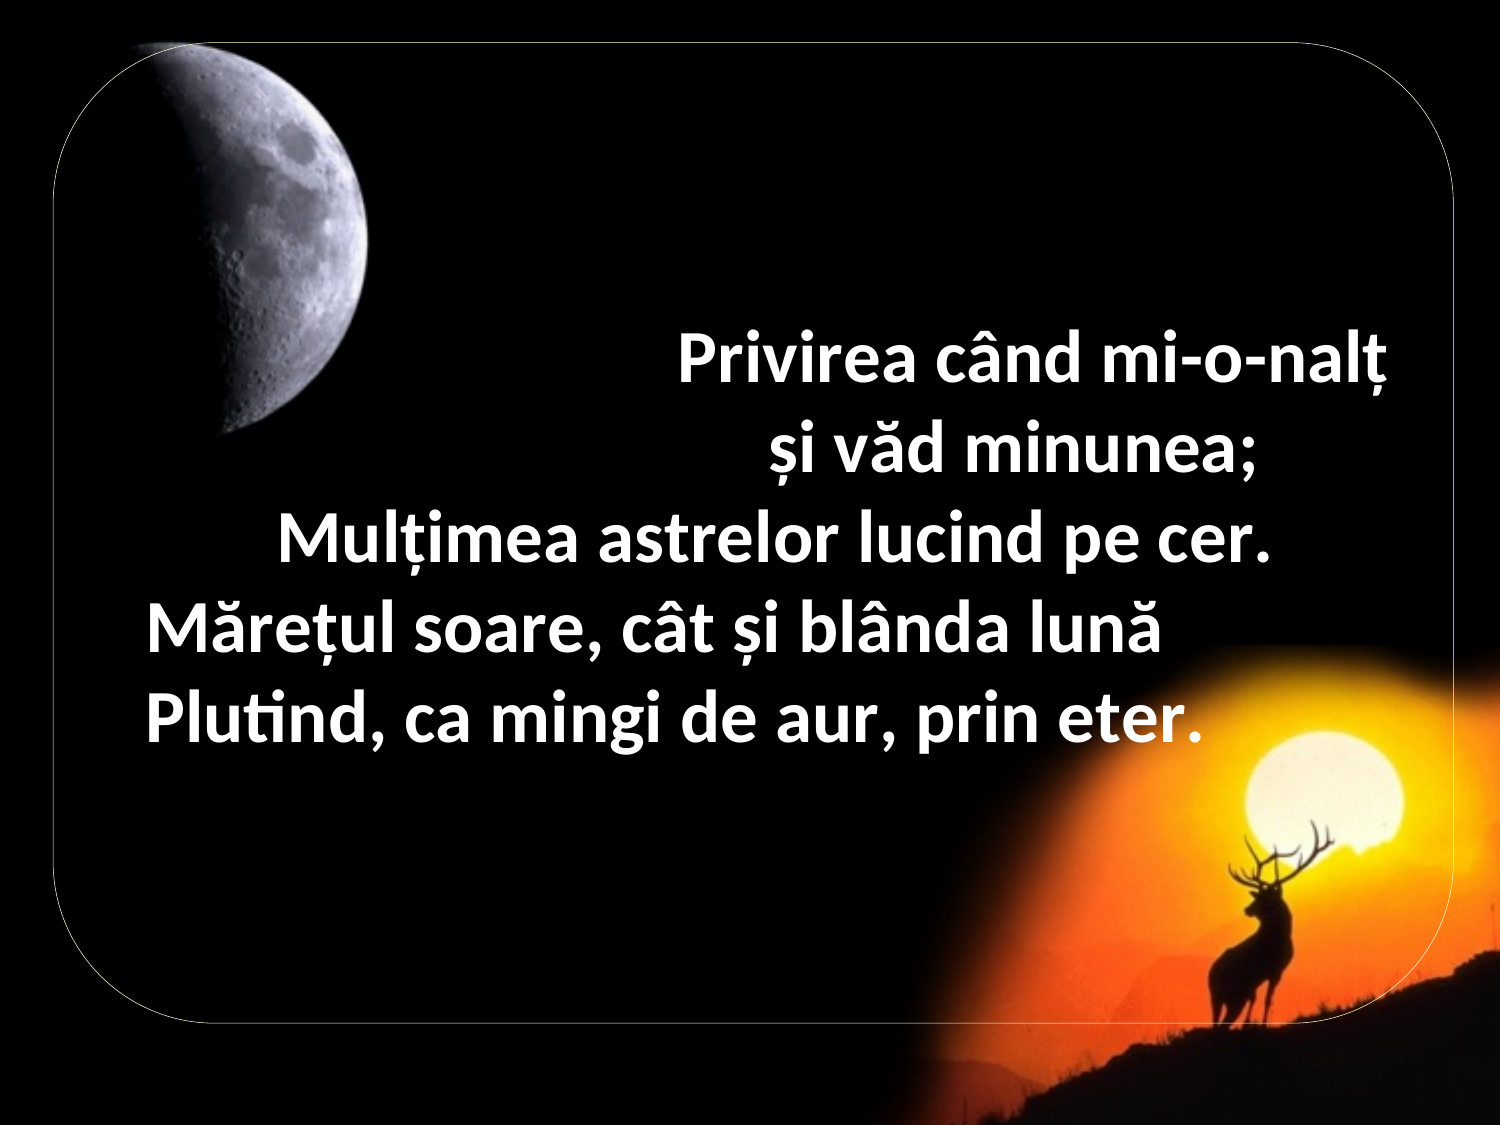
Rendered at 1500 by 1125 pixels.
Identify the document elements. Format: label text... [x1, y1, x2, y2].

text_box Privirea când mi-o-nalţ şi văd minunea; Mulţimea astrelor lucind pe cer. Măreţul soare, cât şi blânda lună Plutind, ca mingi de aur, prin eter. [53, 42, 1454, 1024]
picture [0, 1, 1500, 1125]
